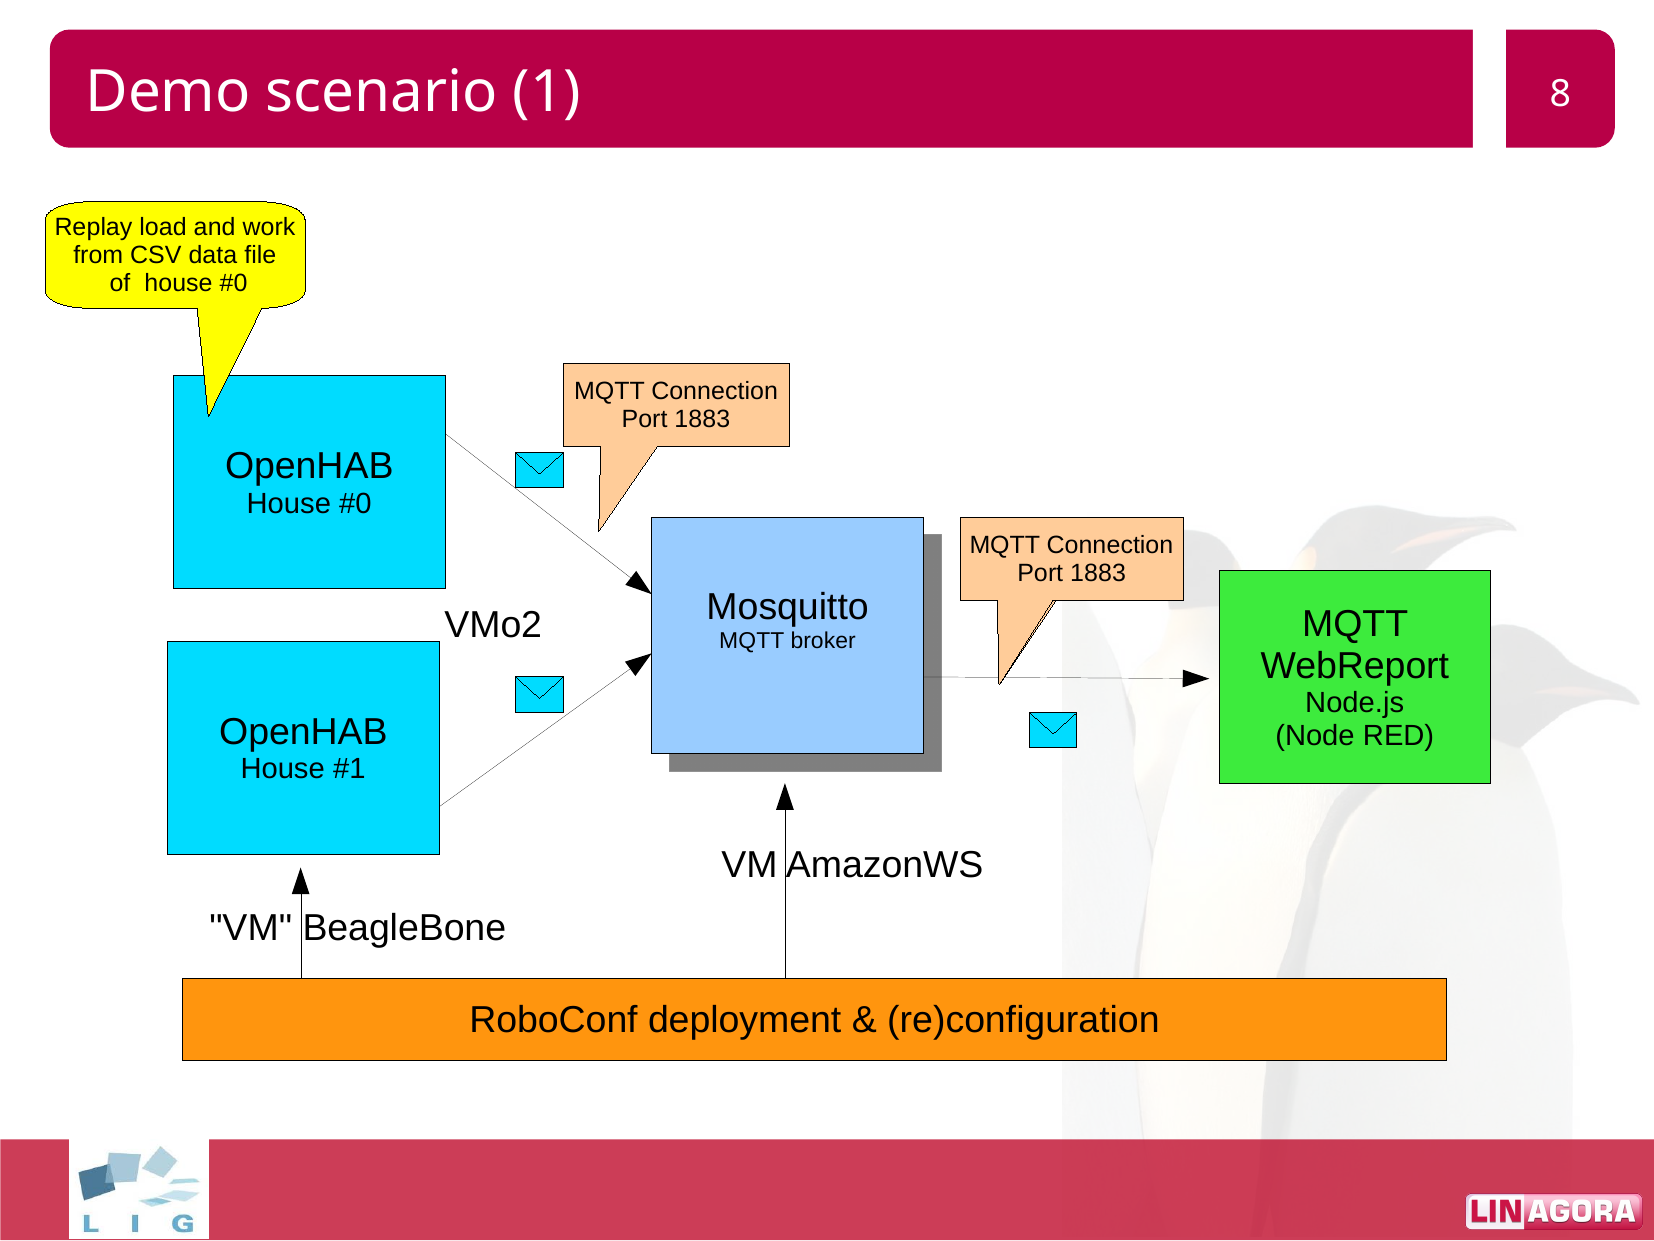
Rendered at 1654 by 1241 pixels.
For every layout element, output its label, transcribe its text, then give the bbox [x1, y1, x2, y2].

text_box Mosquitto MQTT broker [651, 517, 924, 754]
text_box Replay load and work from CSV data file of house #0 [45, 201, 306, 417]
text_box OpenHAB House #0 [173, 375, 446, 589]
text_box [515, 676, 564, 713]
title Demo scenario (1) [85, 36, 1444, 141]
text_box "VM" BeagleBone [302, 898, 522, 956]
text_box VM AmazonWS [706, 836, 785, 894]
text_box VMo2 [429, 596, 558, 654]
text_box [515, 452, 564, 488]
text_box MQTT Connection Port 1883 [563, 363, 790, 532]
text_box VM AmazonWS [786, 836, 999, 894]
picture [1465, 1193, 1643, 1230]
text_box [1029, 712, 1077, 748]
text_box MQTT WebReport Node.js (Node RED) [1219, 570, 1491, 784]
text_box "VM" BeagleBone [194, 898, 301, 956]
picture [69, 1139, 209, 1239]
text_box RoboConf deployment & (re)configuration [182, 978, 1447, 1061]
text_box MQTT Connection Port 1883 [960, 517, 1184, 685]
text_box OpenHAB House #1 [167, 641, 440, 855]
